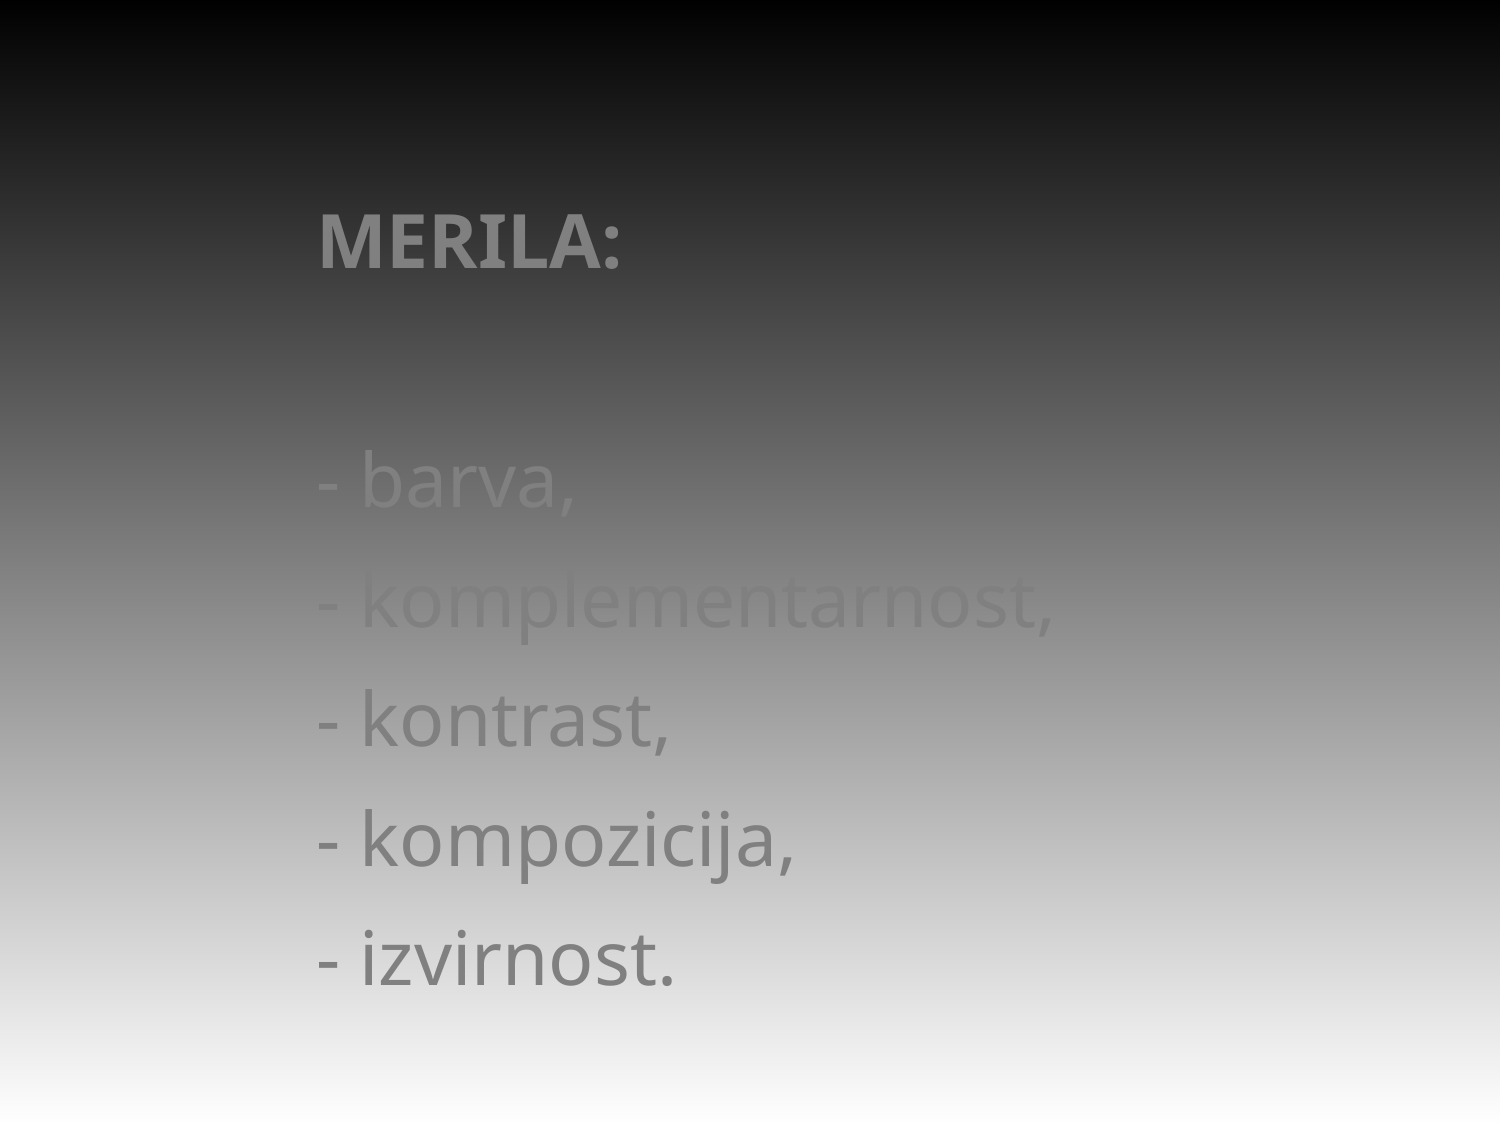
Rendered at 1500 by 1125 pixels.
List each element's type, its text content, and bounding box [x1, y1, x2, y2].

list MERILA: - barva, - komplementarnost, - kontrast, - kompozicija, - izvirnost. [301, 66, 1500, 1047]
